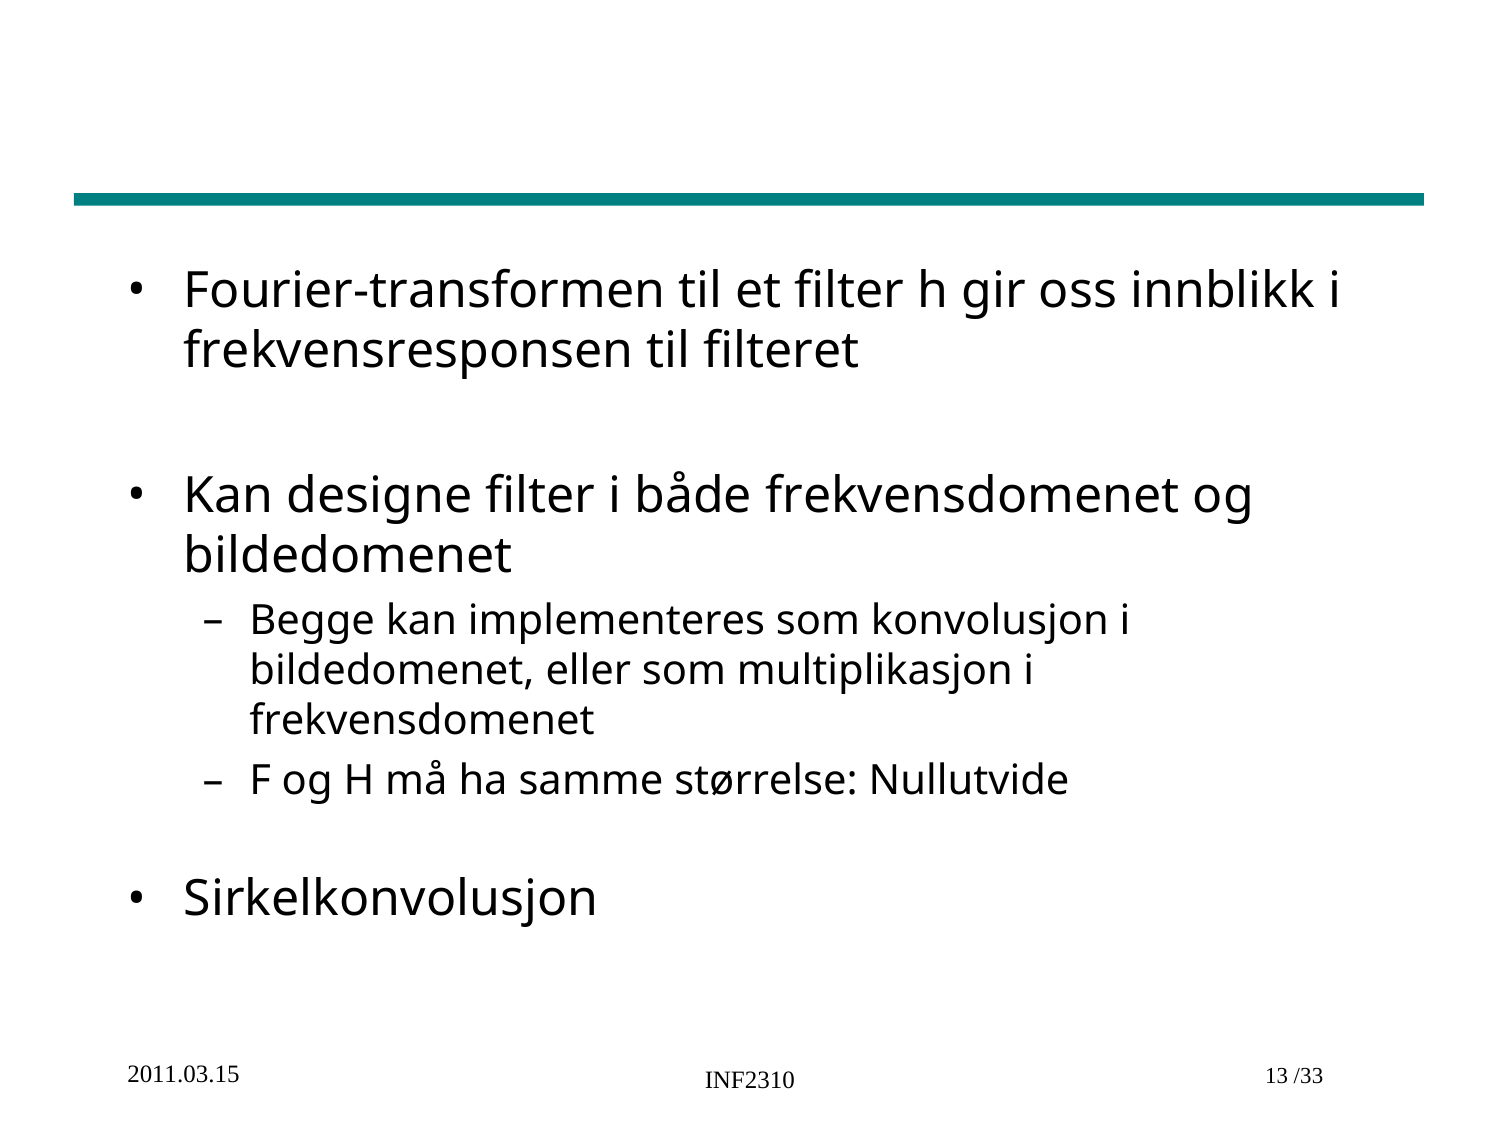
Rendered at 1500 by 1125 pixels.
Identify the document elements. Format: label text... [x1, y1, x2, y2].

list Fourier-transformen til et filter h gir oss innblikk i frekvensresponsen til filteret Kan designe filter i både frekvensdomenet og bildedomenet Begge kan implementeres som konvolusjon i bildedomenet, eller som multiplikasjon i frekvensdomenet F og H må ha samme størrelse: Nullutvide Sirkelkonvolusjon [112, 249, 1388, 1038]
